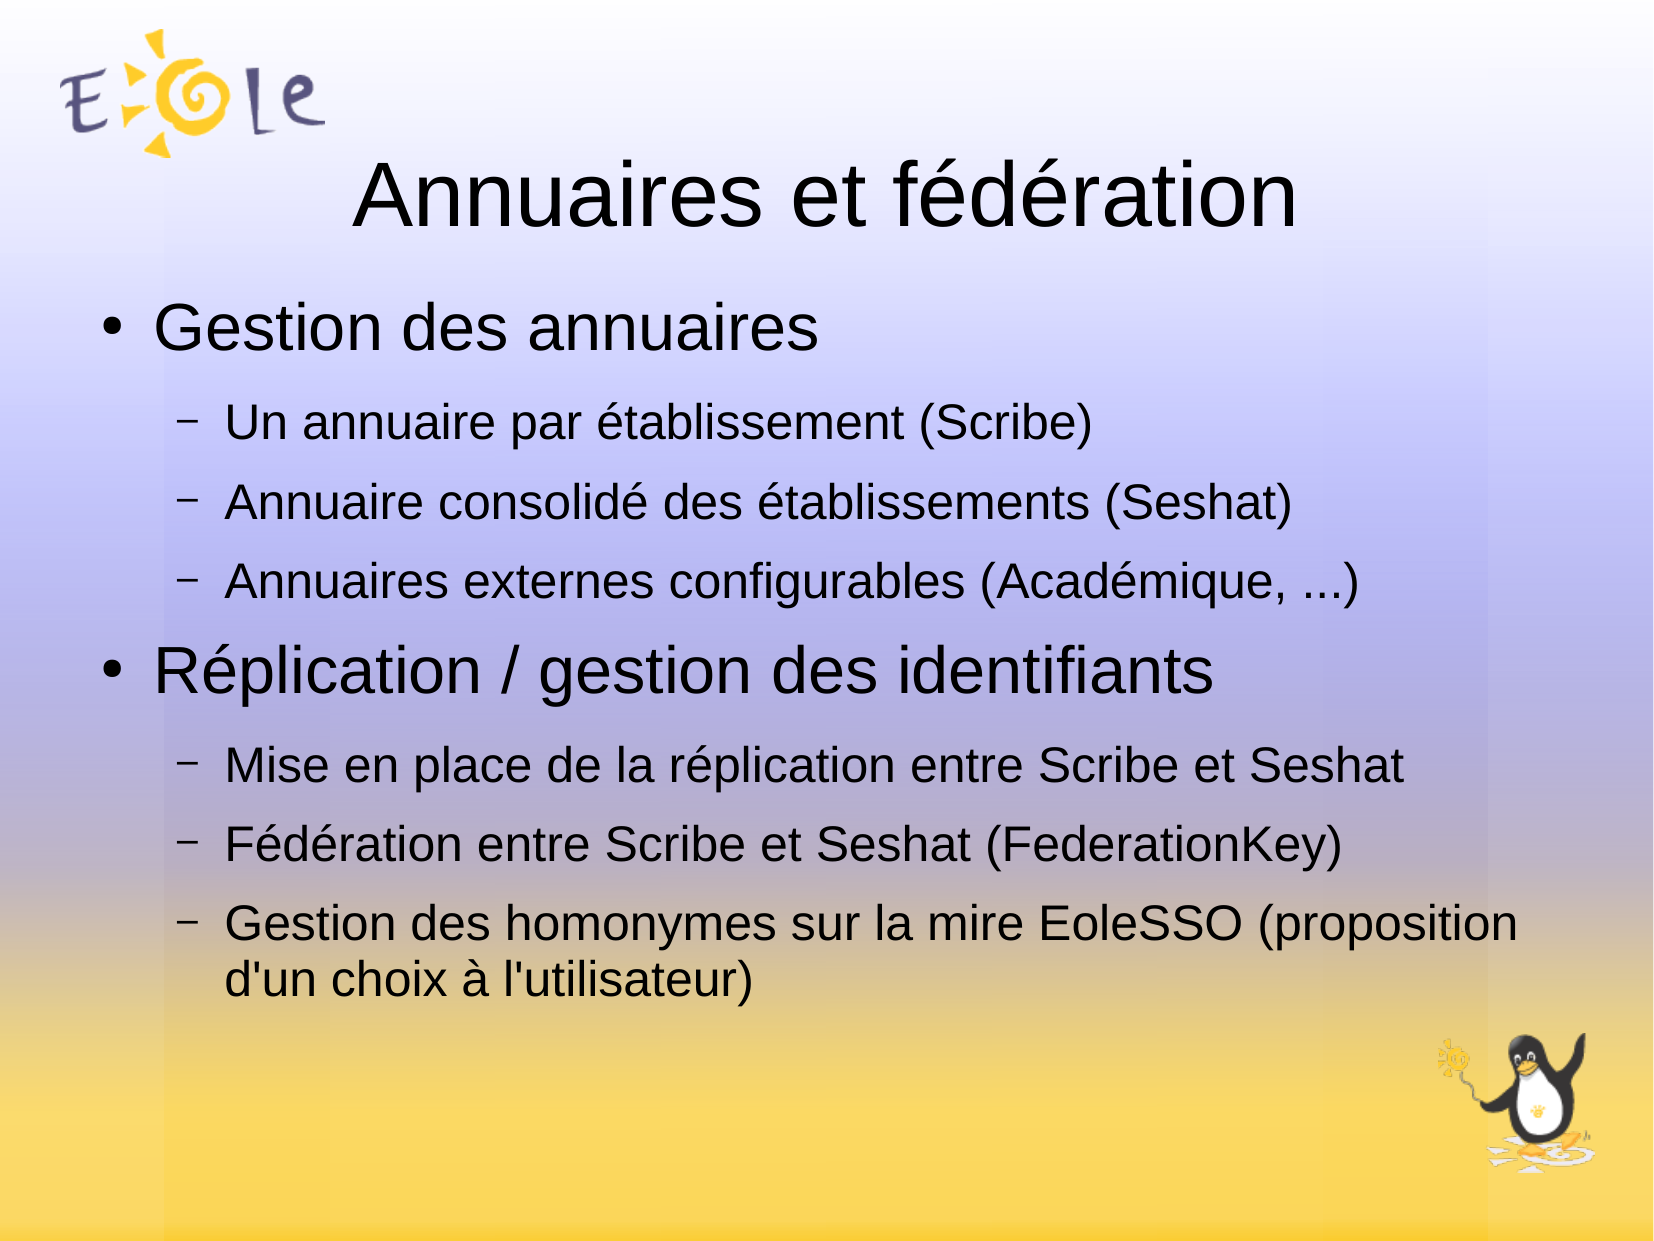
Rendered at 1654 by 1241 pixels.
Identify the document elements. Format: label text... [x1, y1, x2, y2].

list Gestion des annuaires Un annuaire par établissement (Scribe) Annuaire consolidé des établissements (Seshat) Annuaires externes configurables (Académique, ...) Réplication / gestion des identifiants Mise en place de la réplication entre Scribe et Seshat Fédération entre Scribe et Seshat (FederationKey) Gestion des homonymes sur la mire EoleSSO (proposition d'un choix à l'utilisateur) [82, 290, 1571, 1094]
picture [0, 0, 1654, 1241]
title Annuaires et fédération [82, 98, 1571, 290]
